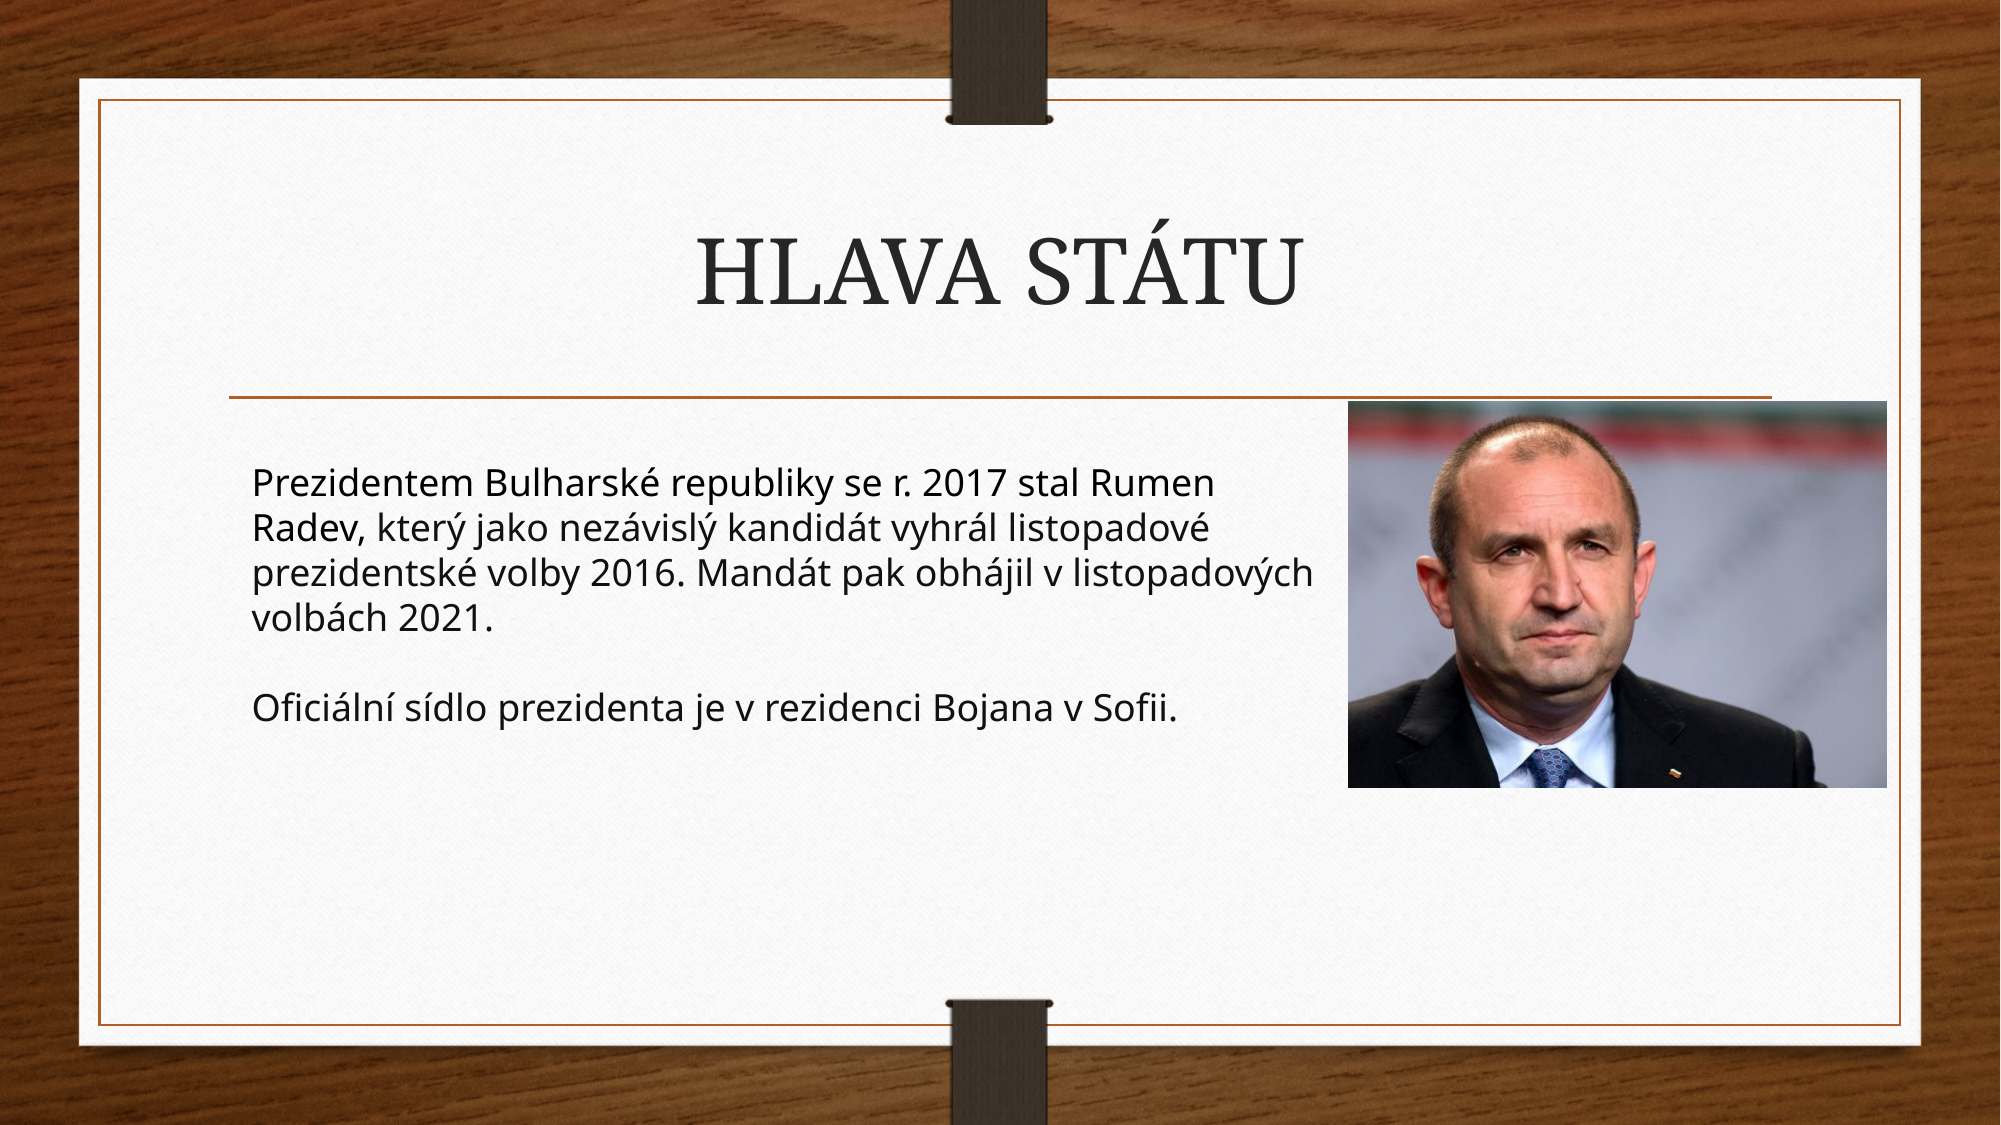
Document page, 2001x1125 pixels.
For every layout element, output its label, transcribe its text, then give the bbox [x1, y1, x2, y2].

title HLAVA STÁTU [212, 161, 1788, 376]
picture [1348, 401, 1887, 788]
text_box Prezidentem Bulharské republiky se r. 2017 stal Rumen Radev, který jako nezávislý kandidát vyhrál listopadové prezidentské volby 2016. Mandát pak obhájil v listopadových volbách 2021. Oficiální sídlo prezidenta je v rezidenci Bojana v Sofii. [236, 451, 1349, 694]
